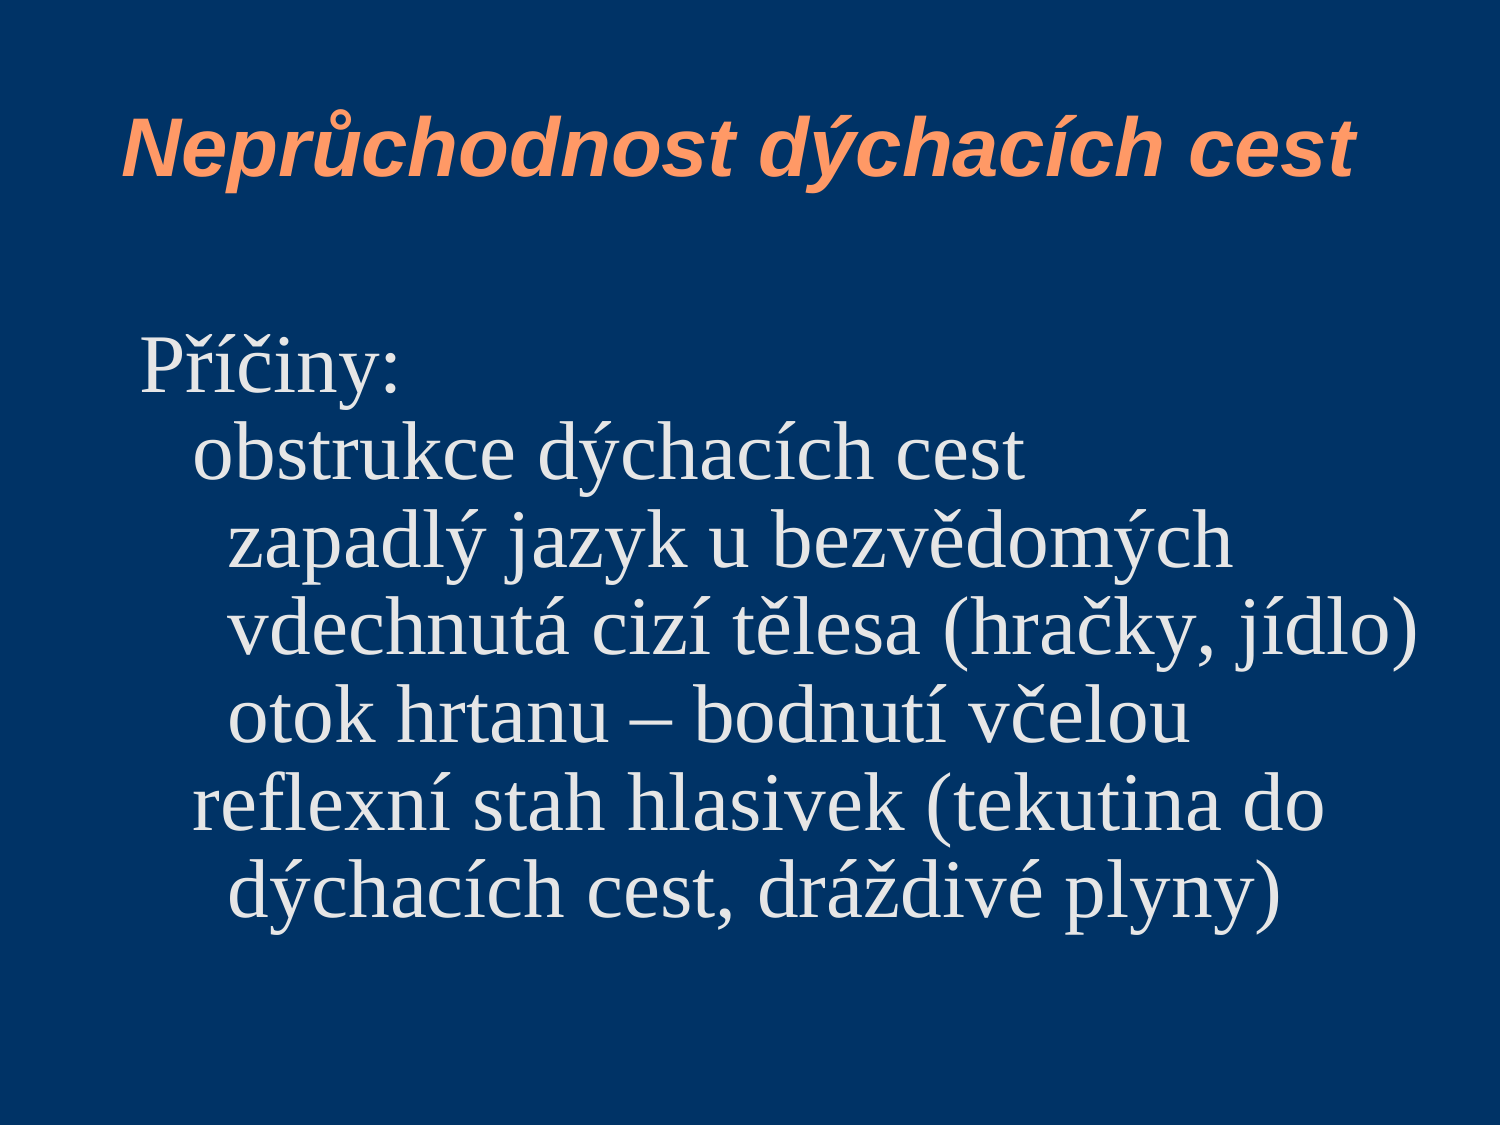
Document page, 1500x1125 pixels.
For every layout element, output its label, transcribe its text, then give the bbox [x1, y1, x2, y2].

list Příčiny: obstrukce dýchacích cest zapadlý jazyk u bezvědomých vdechnutá cizí tělesa (hračky, jídlo) otok hrtanu – bodnutí včelou reflexní stah hlasivek (tekutina do dýchacích cest, dráždivé plyny) [121, 322, 1500, 1125]
title Neprůchodnost dýchacích cest [121, 46, 1500, 254]
